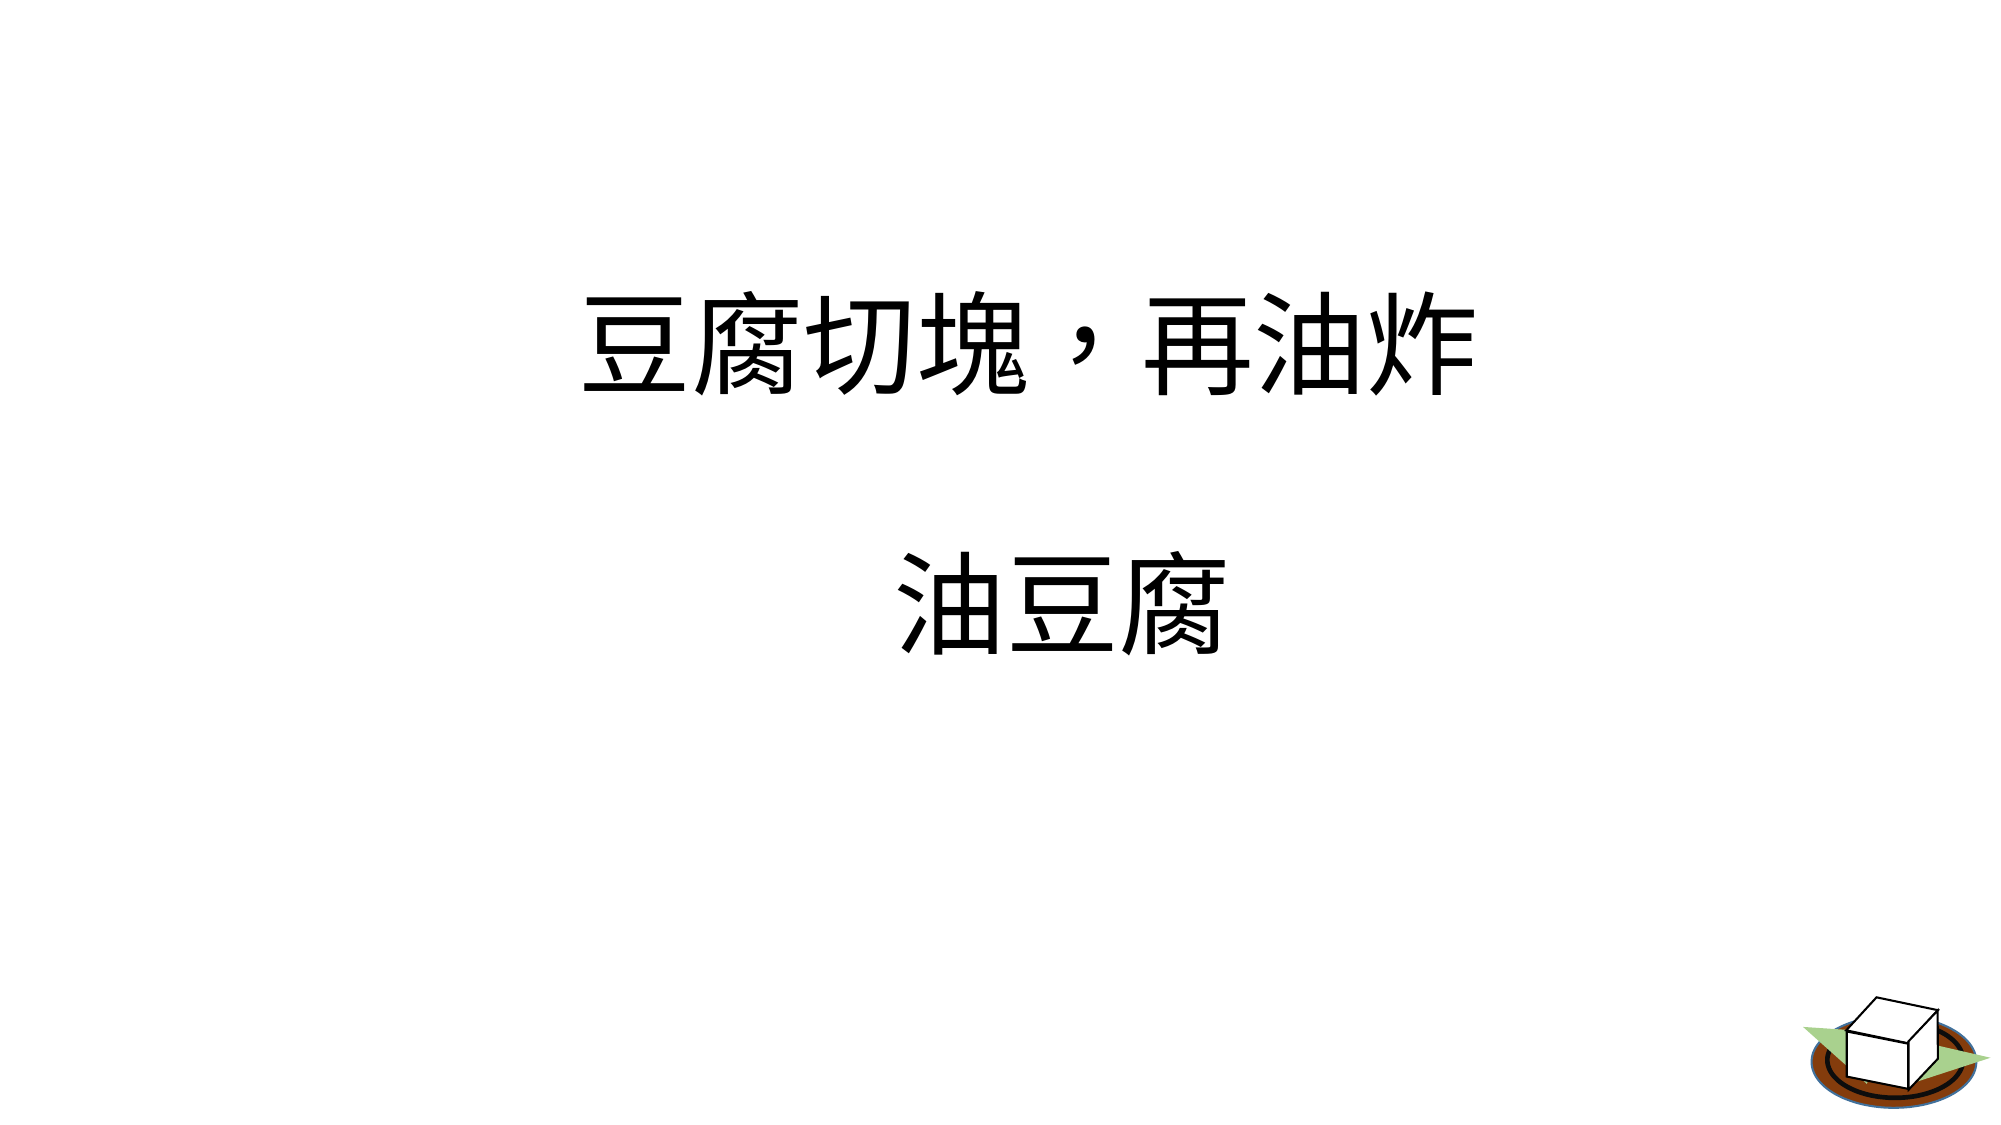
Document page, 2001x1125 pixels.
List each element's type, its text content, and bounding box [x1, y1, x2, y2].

text_box 豆腐切塊，再油炸 [523, 266, 1535, 419]
text_box 油豆腐 [638, 526, 1487, 678]
text_box [1803, 997, 1991, 1108]
